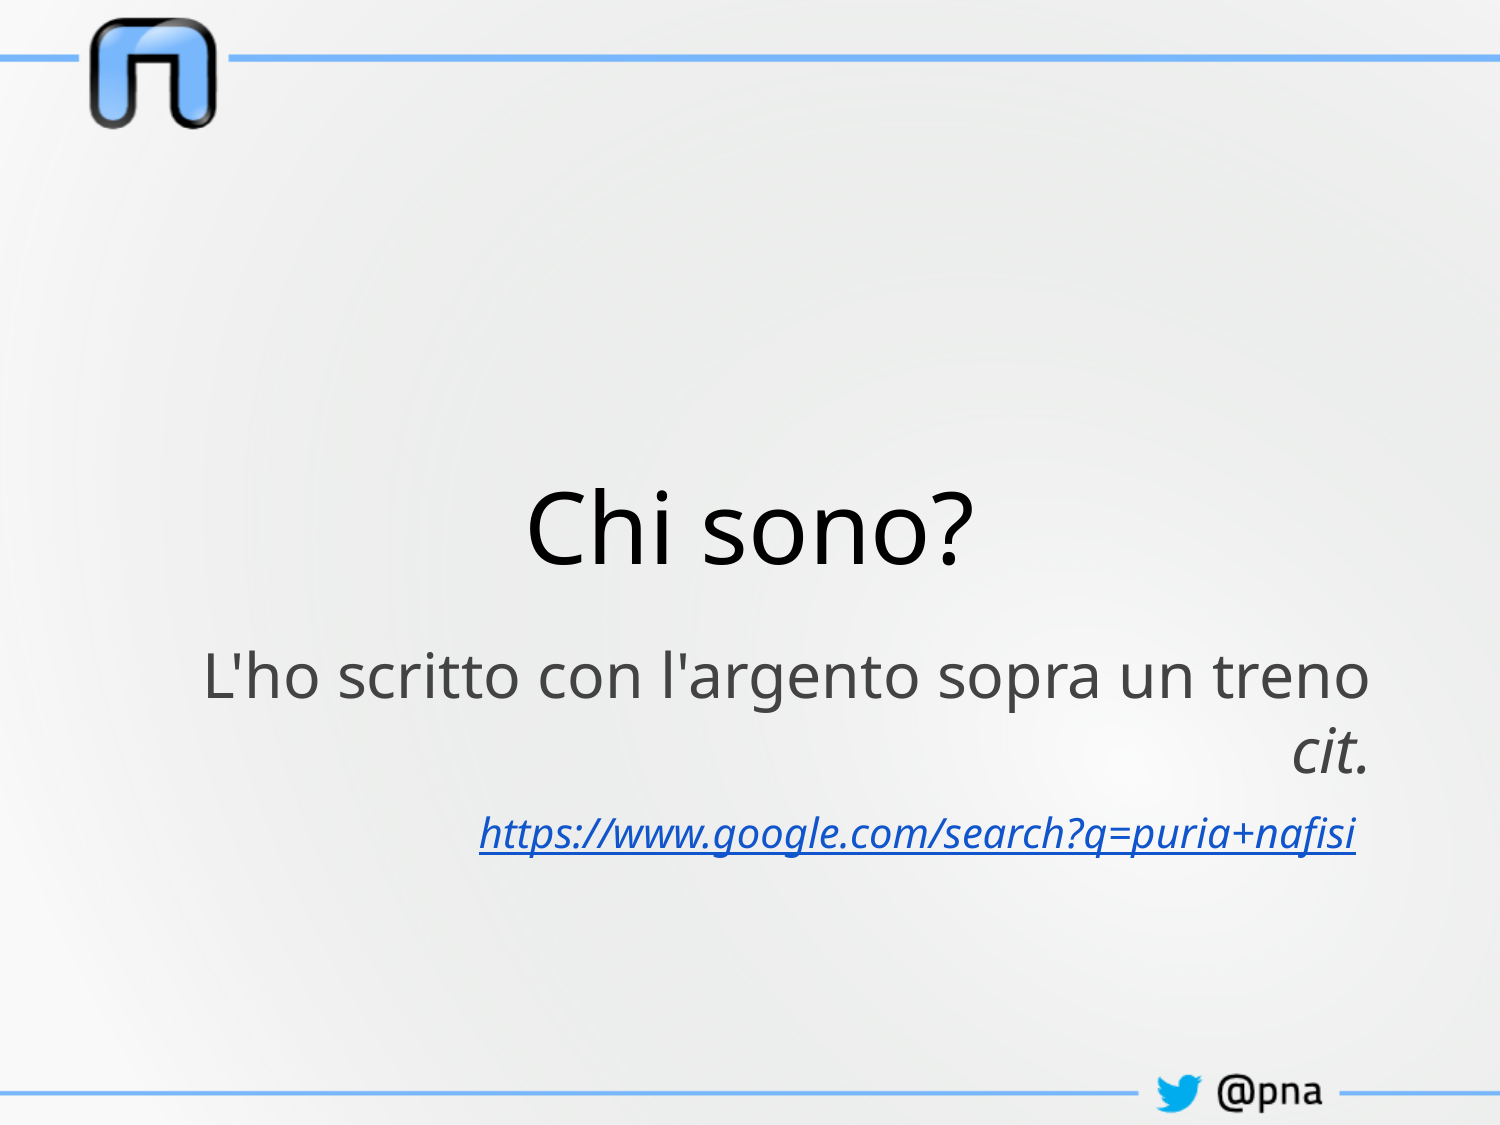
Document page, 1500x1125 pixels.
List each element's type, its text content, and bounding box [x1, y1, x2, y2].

picture [0, 0, 1500, 1125]
title Chi sono? [112, 346, 1388, 600]
subtitle L'ho scritto con l'argento sopra un treno cit. https://www.google.com/search?q=puria+nafisi [112, 621, 1388, 793]
